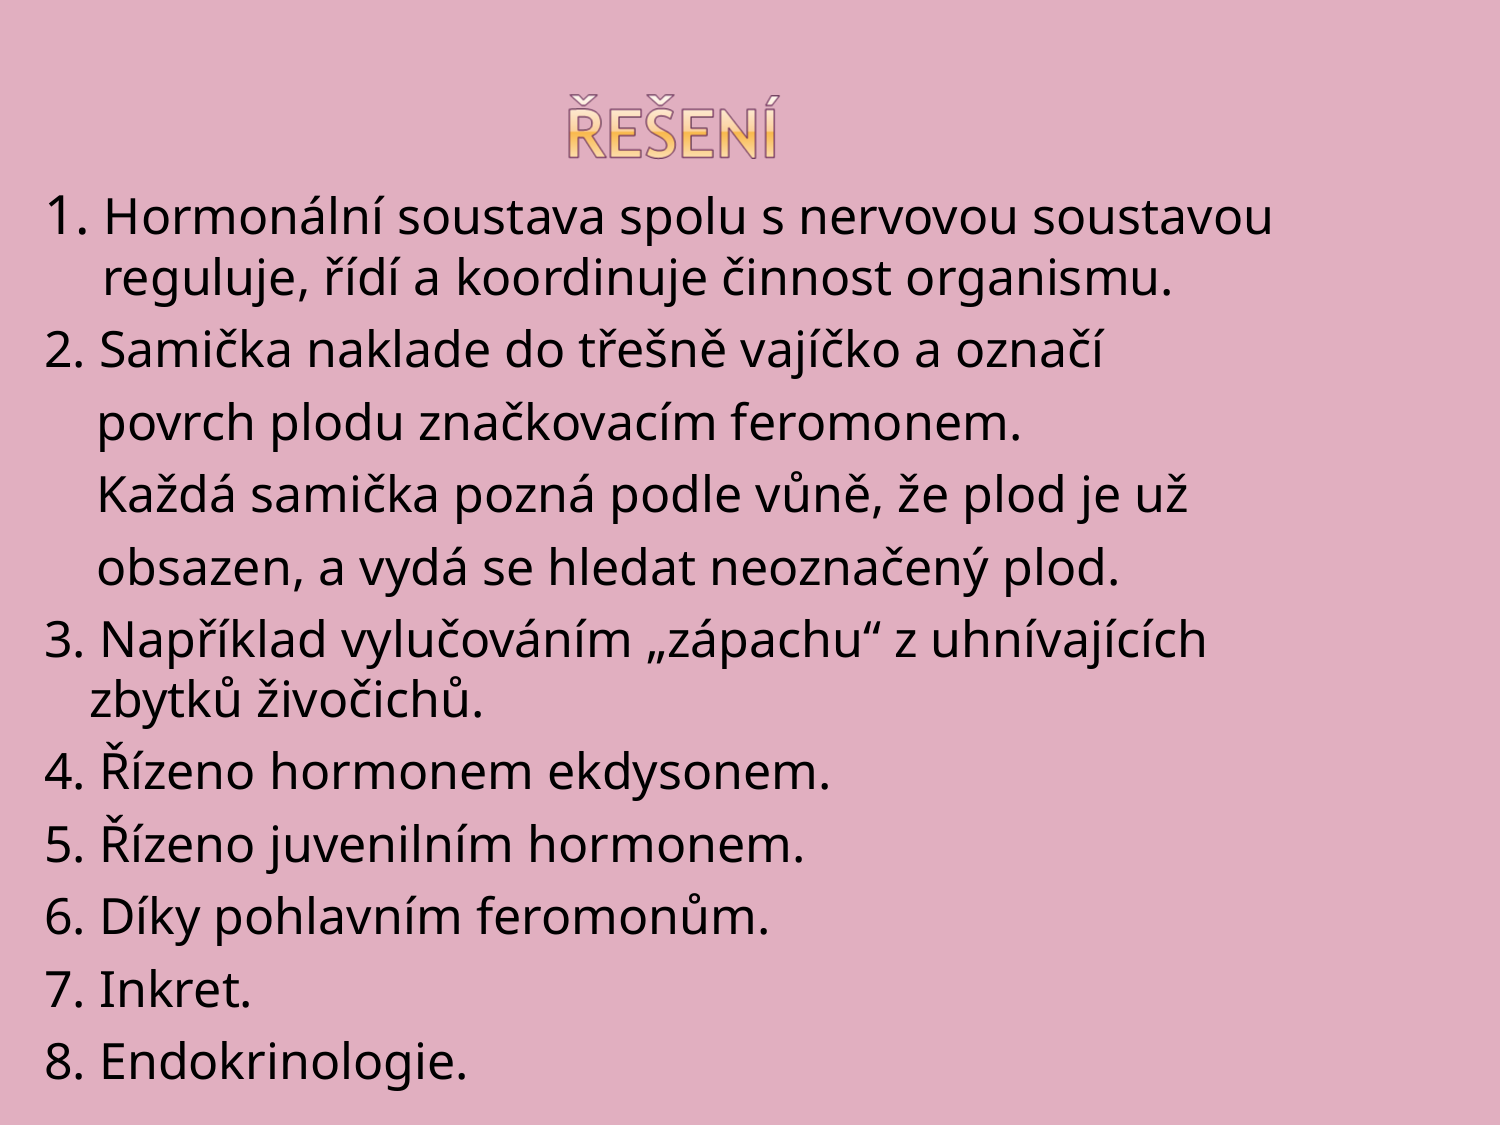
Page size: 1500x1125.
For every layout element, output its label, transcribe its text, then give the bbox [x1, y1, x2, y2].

text_box [28, 30, 1317, 214]
list 1. Hormonální soustava spolu s nervovou soustavou reguluje, řídí a koordinuje činnost organismu. 2. Samička naklade do třešně vajíčko a označí povrch plodu značkovacím feromonem. Každá samička pozná podle vůně, že plod je už obsazen, a vydá se hledat neoznačený plod. 3. Například vylučováním „zápachu“ z uhnívajících zbytků živočichů. 4. Řízeno hormonem ekdysonem. 5. Řízeno juvenilním hormonem. 6. Díky pohlavním feromonům. 7. Inkret. 8. Endokrinologie. [29, 172, 1329, 1098]
